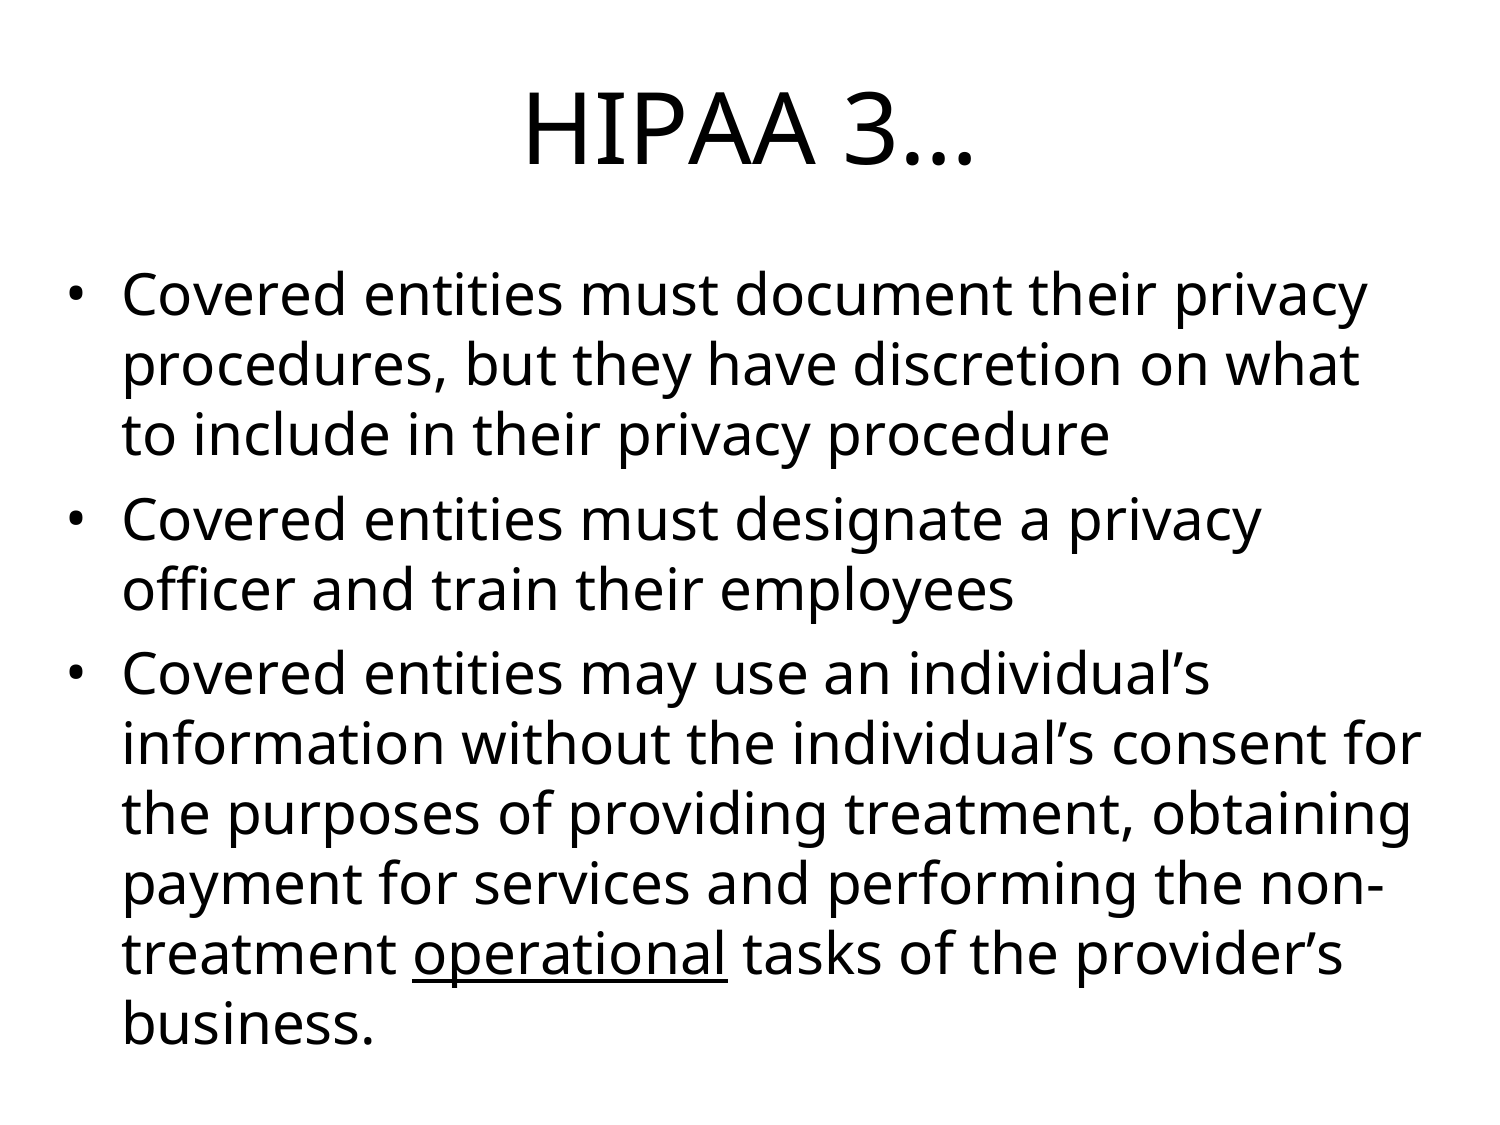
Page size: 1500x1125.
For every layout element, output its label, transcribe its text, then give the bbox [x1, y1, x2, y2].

list Covered entities must document their privacy procedures, but they have discretion on what to include in their privacy procedure Covered entities must designate a privacy officer and train their employees Covered entities may use an individual’s information without the individual’s consent for the purposes of providing treatment, obtaining payment for services and performing the non-treatment operational tasks of the provider’s business. [49, 249, 1438, 1125]
title HIPAA 3… [112, 50, 1388, 201]
